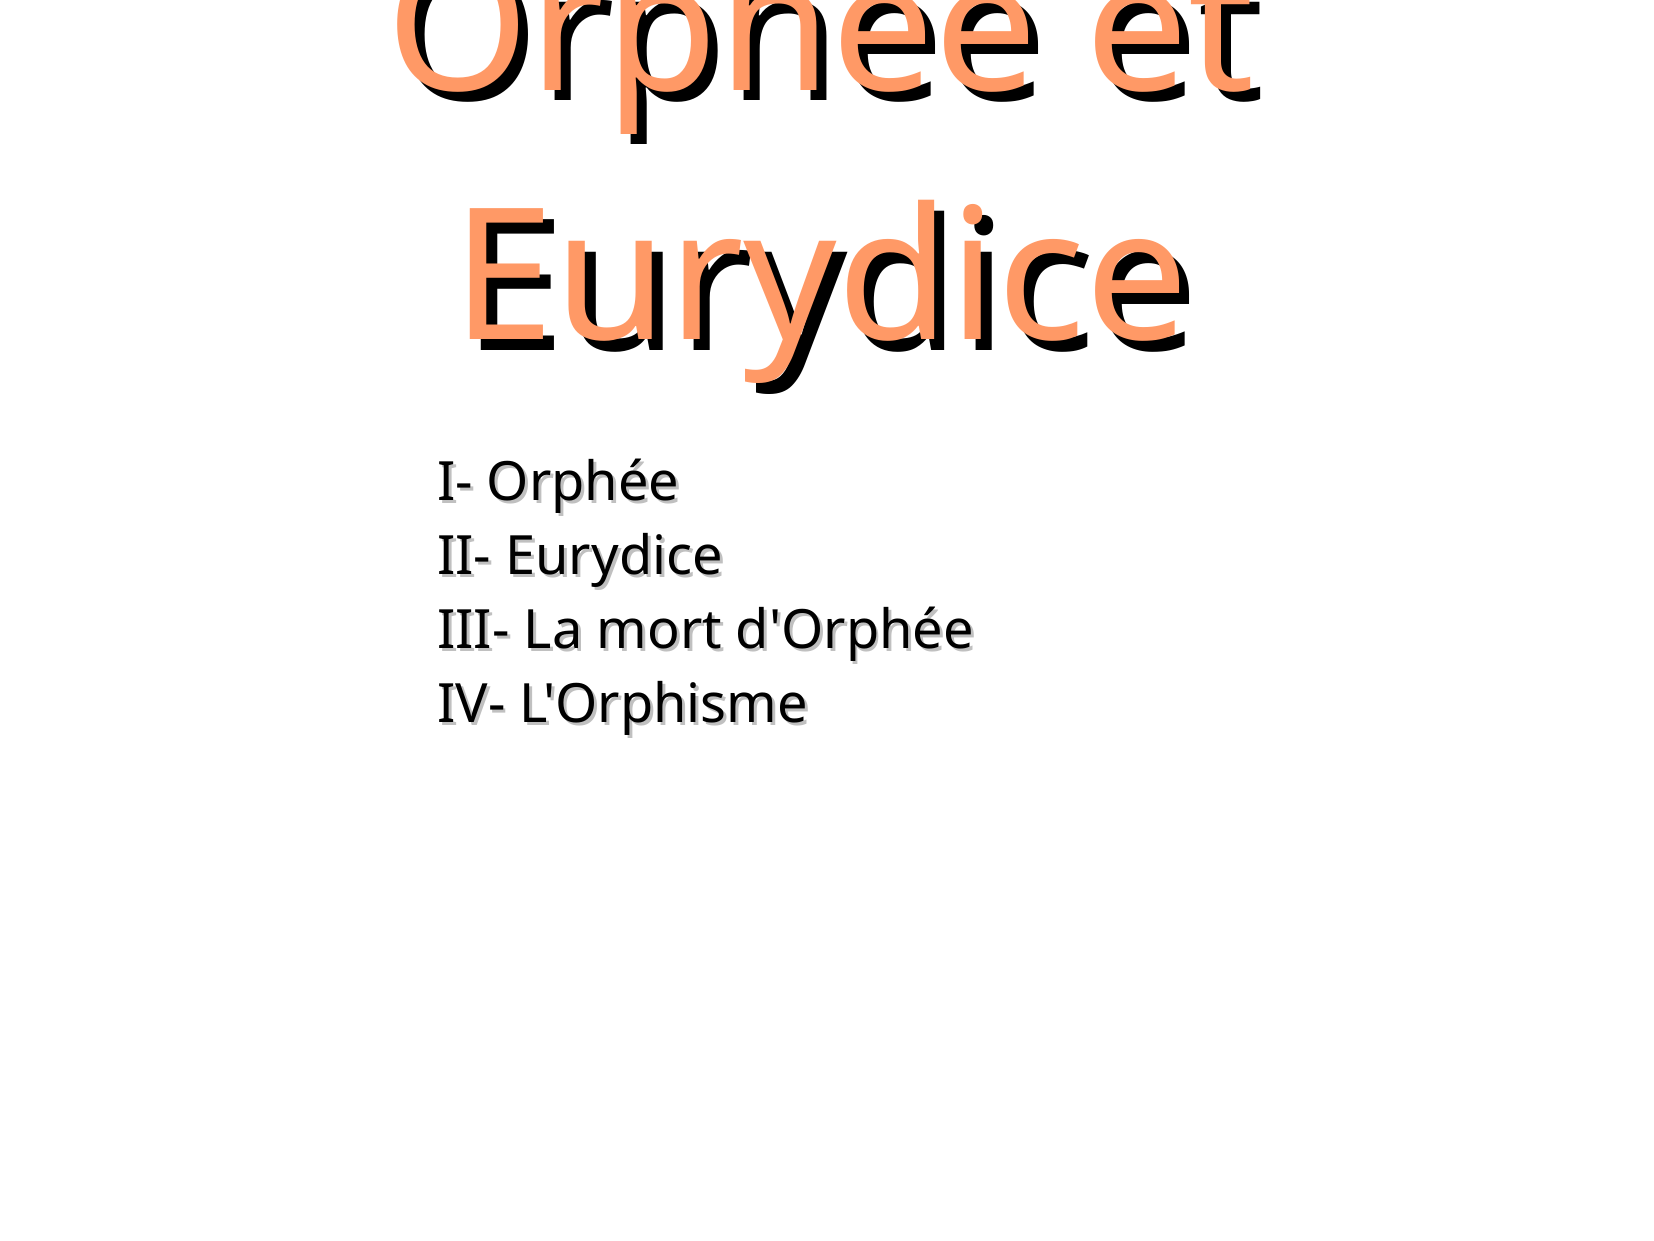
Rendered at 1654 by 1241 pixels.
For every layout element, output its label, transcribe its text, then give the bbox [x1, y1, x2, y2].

subtitle I- Orphée II- Eurydice III- La mort d'Orphée IV- L'Orphisme [401, 295, 1182, 886]
title Orphée et Eurydice [76, 29, 1565, 259]
